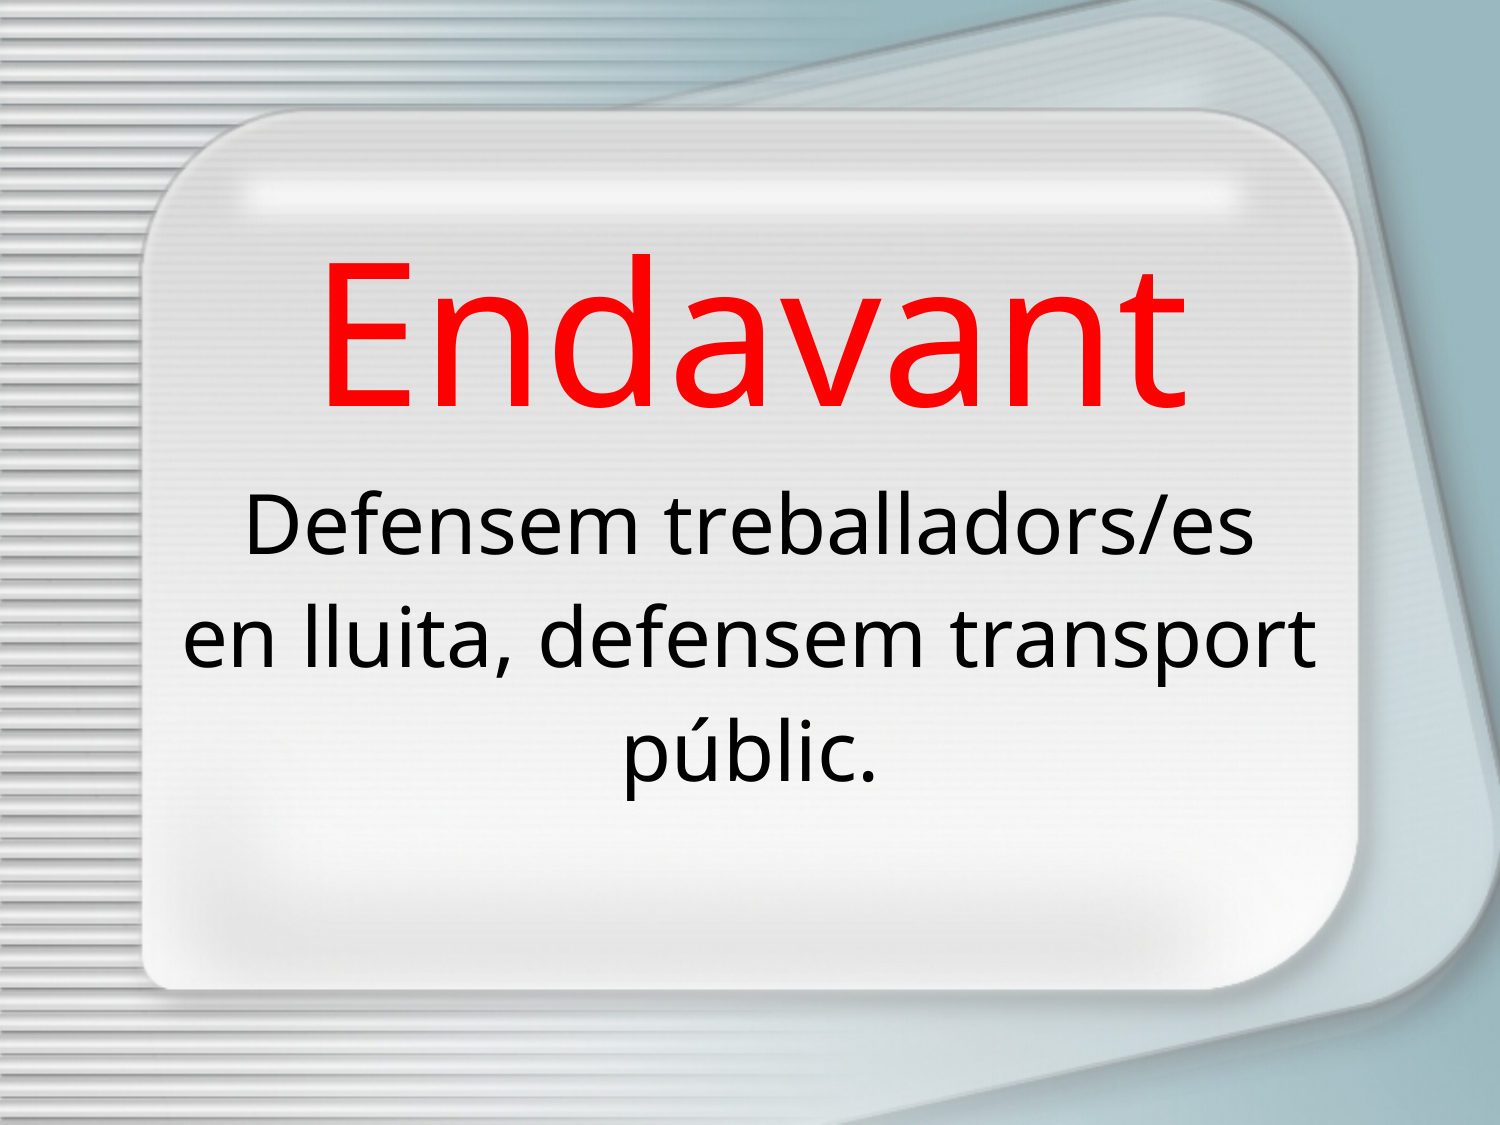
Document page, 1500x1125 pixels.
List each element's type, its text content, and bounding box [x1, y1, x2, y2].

title Endavant Defensem treballadors/es en lluita, defensem transport públic. [112, 228, 1388, 884]
picture [0, 0, 1500, 1125]
